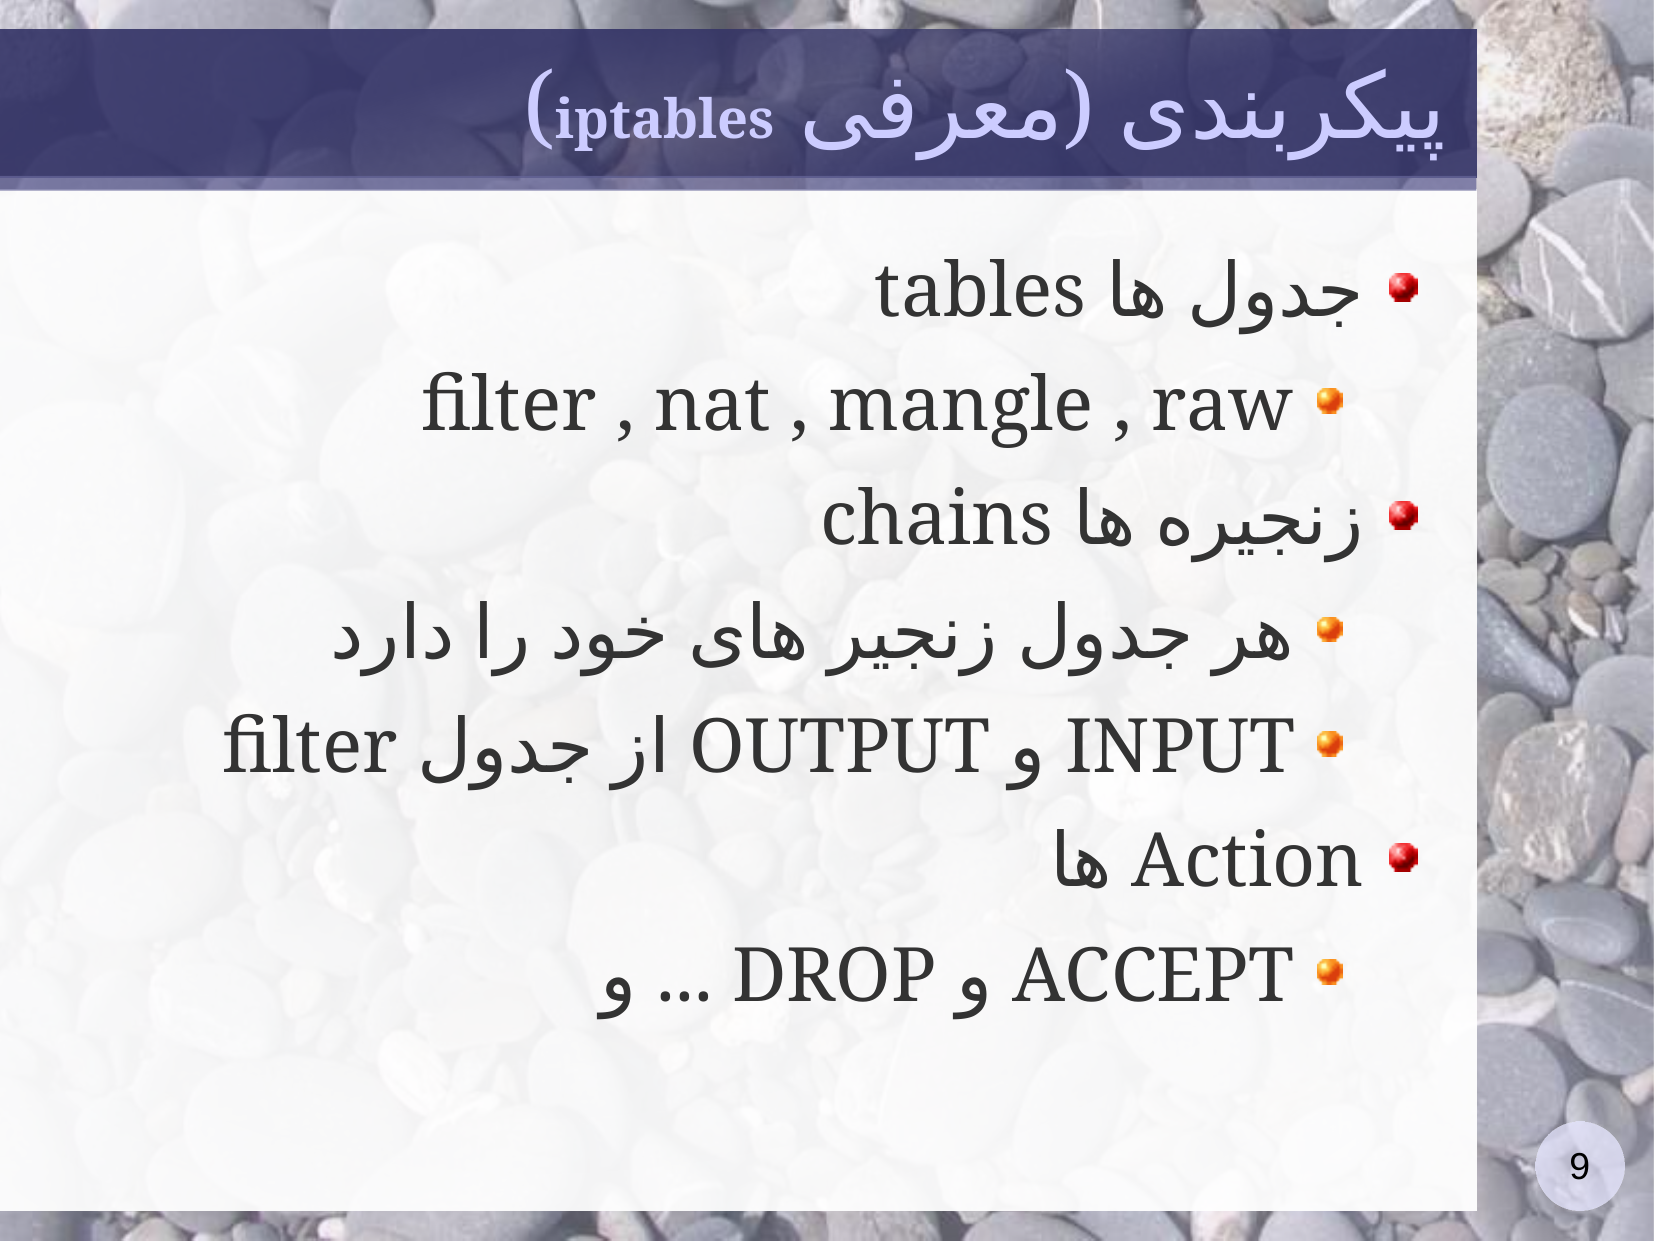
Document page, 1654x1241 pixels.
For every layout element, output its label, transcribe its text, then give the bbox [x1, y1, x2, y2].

list جدول ها tables filter , nat , mangle , raw زنجیره ها chains هر جدول زنجیر های خود را دارد INPUT و OUTPUT از جدول filter Action ها ACCEPT و DROP ... و [59, 236, 1418, 1182]
title پیکربندی (معرفی iptables) [29, 34, 1447, 173]
